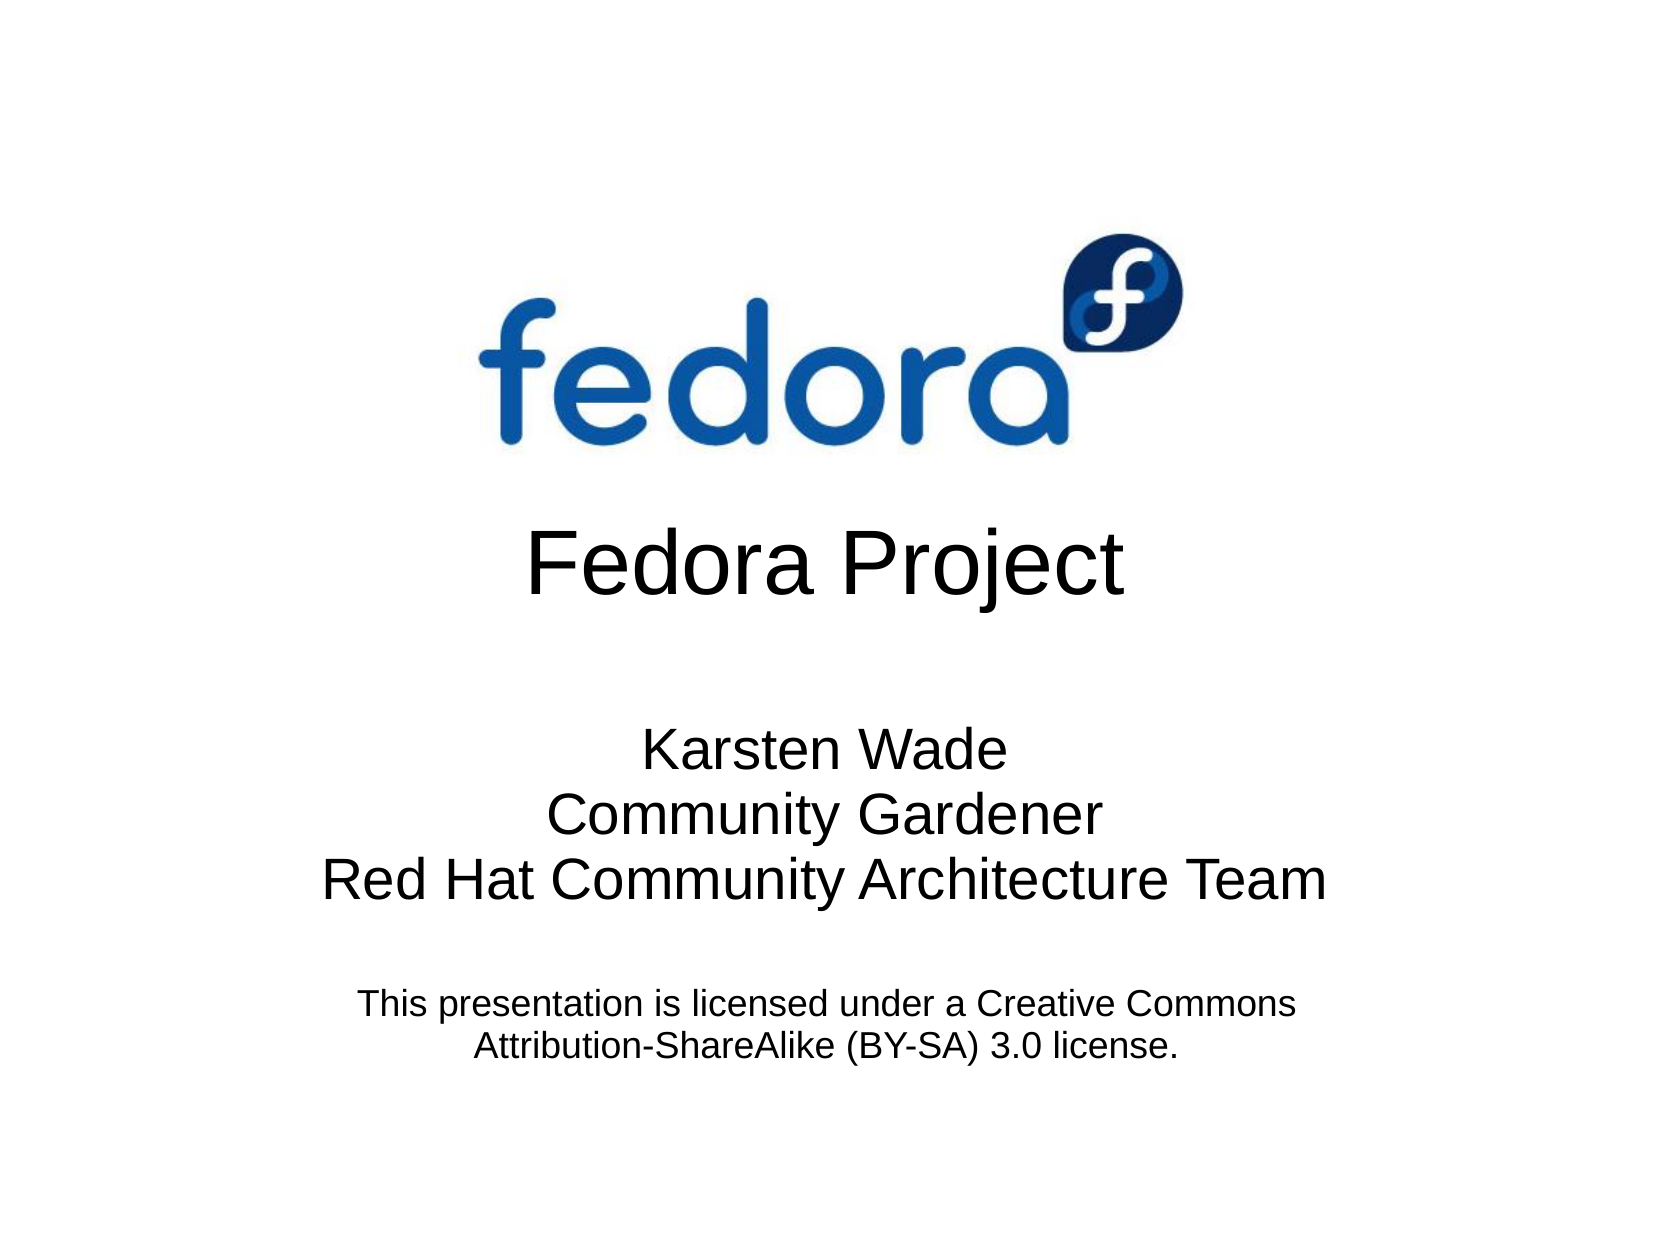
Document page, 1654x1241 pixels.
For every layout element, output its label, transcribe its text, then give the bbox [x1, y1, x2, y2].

title Fedora Project Karsten Wade Community Gardener Red Hat Community Architecture Team [0, 79, 1651, 1139]
text_box This presentation is licensed under a Creative Commons Attribution-ShareAlike (BY-SA) 3.0 license. [226, 975, 1427, 1074]
picture [458, 215, 1196, 467]
